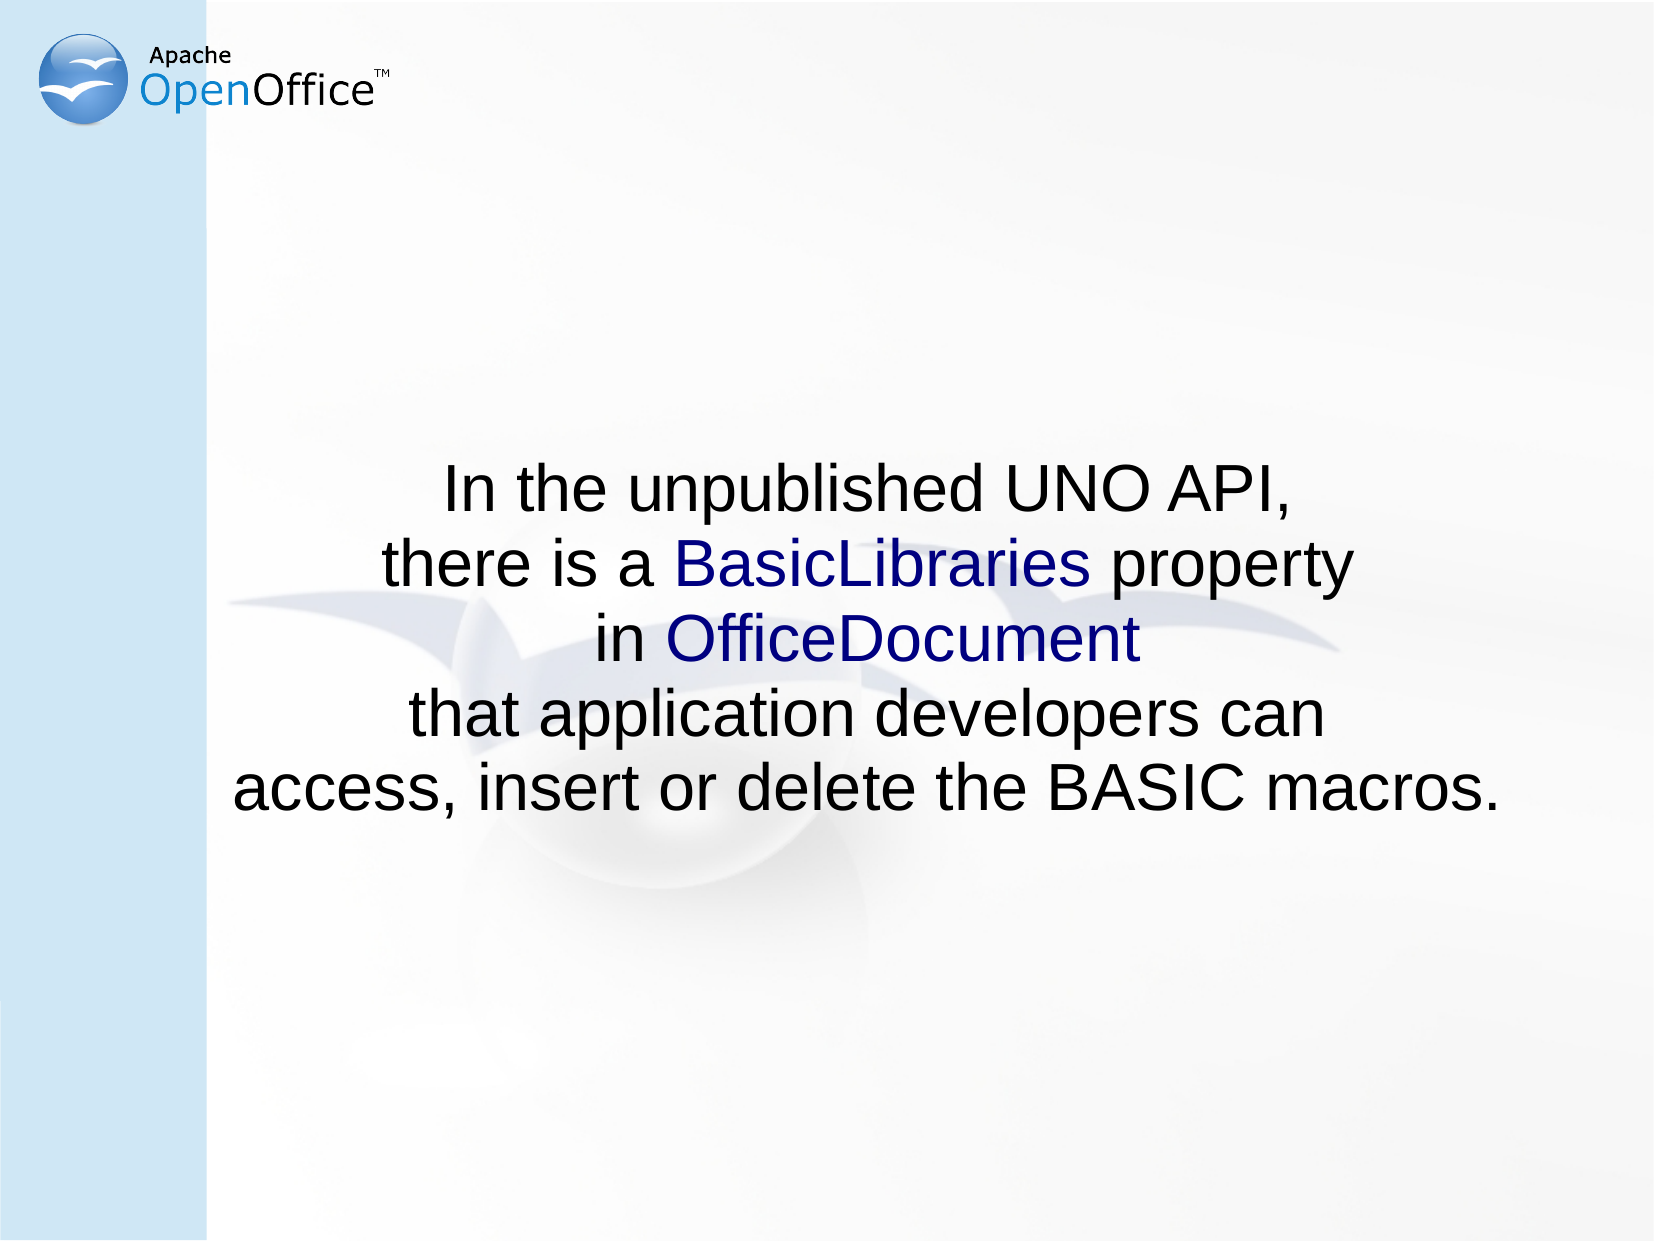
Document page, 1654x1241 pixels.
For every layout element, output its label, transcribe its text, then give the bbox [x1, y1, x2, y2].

subtitle In the unpublished UNO API, there is a BasicLibraries property in OfficeDocument that application developers can access, insert or delete the BASIC macros. [165, 108, 1571, 1168]
picture [35, 2, 1654, 1241]
